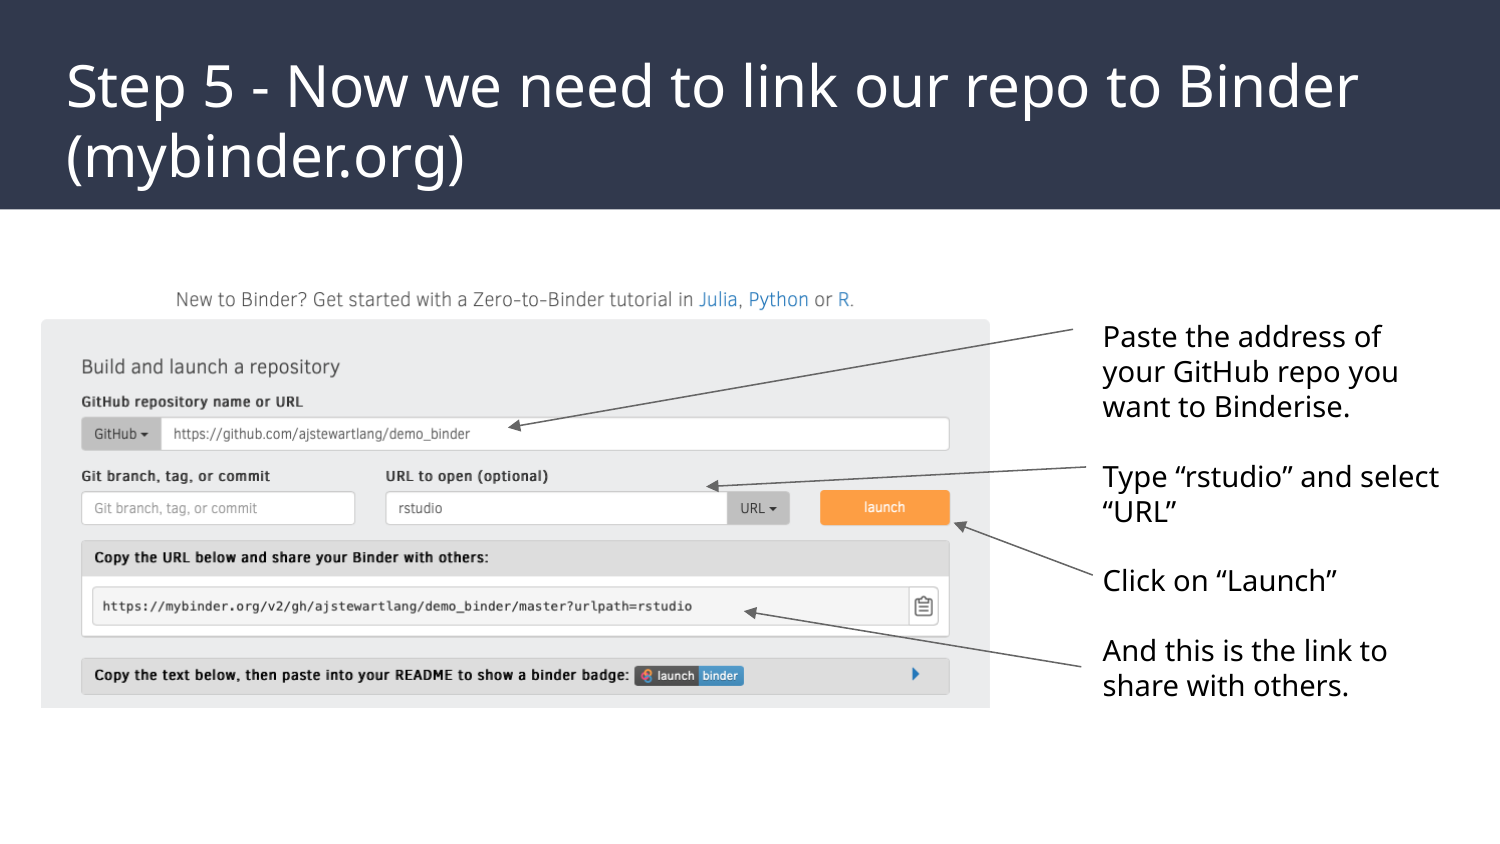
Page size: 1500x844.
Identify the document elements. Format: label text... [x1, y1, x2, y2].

text_box Paste the address of your GitHub repo you want to Binderise. Type “rstudio” and select “URL” Click on “Launch” And this is the link to share with others. [1087, 303, 1457, 780]
picture [29, 274, 1012, 708]
title Step 5 - Now we need to link our repo to Binder (mybinder.org) [51, 34, 1449, 137]
